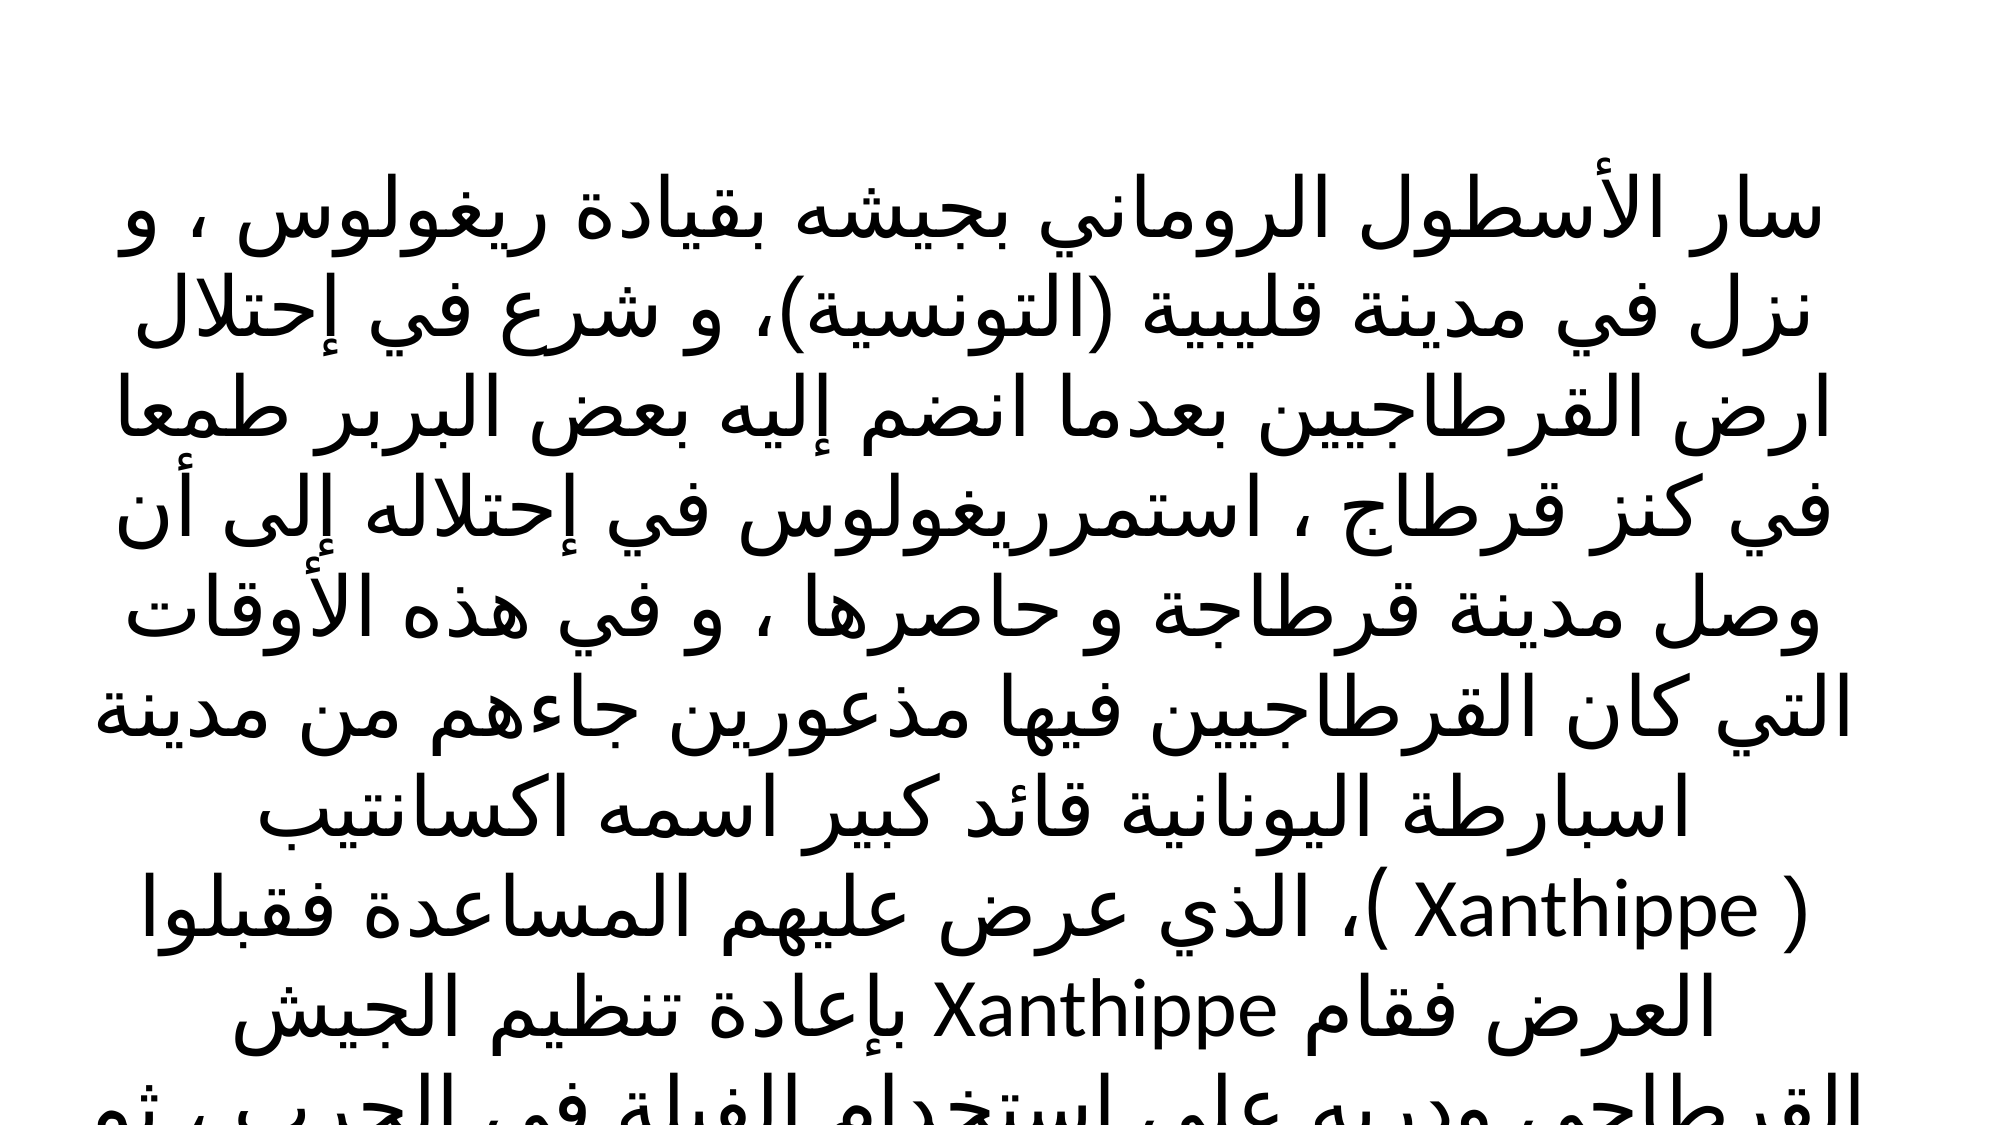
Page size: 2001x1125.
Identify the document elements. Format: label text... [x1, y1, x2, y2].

text_box سار الأسطول الروماني بجيشه بقيادة ريغولوس ، و نزل في مدينة قليبية (التونسية)، و شرع في إحتلال ارض القرطاجيين بعدما انضم إليه بعض البربر طمعا في كنز قرطاج ، استمرريغولوس في إحتلاله إلى أن وصل مدينة قرطاجة و حاصرها ، و في هذه الأوقات التي كان القرطاجيين فيها مذعورين جاءهم من مدينة اسبارطة اليونانية قائد كبير اسمه اكسانتيب ( Xanthippe )، الذي عرض عليهم المساعدة فقبلوا العرض فقام Xanthippe بإعادة تنظيم الجيش القرطاجي ودربه على استخدام الفيلة في الحرب ، ثم سار بالجيش إلى ريغولوس فانهزم الأخير عام 241 ق.م و اسره من قبل القرطاجيين . [54, 146, 1896, 1071]
